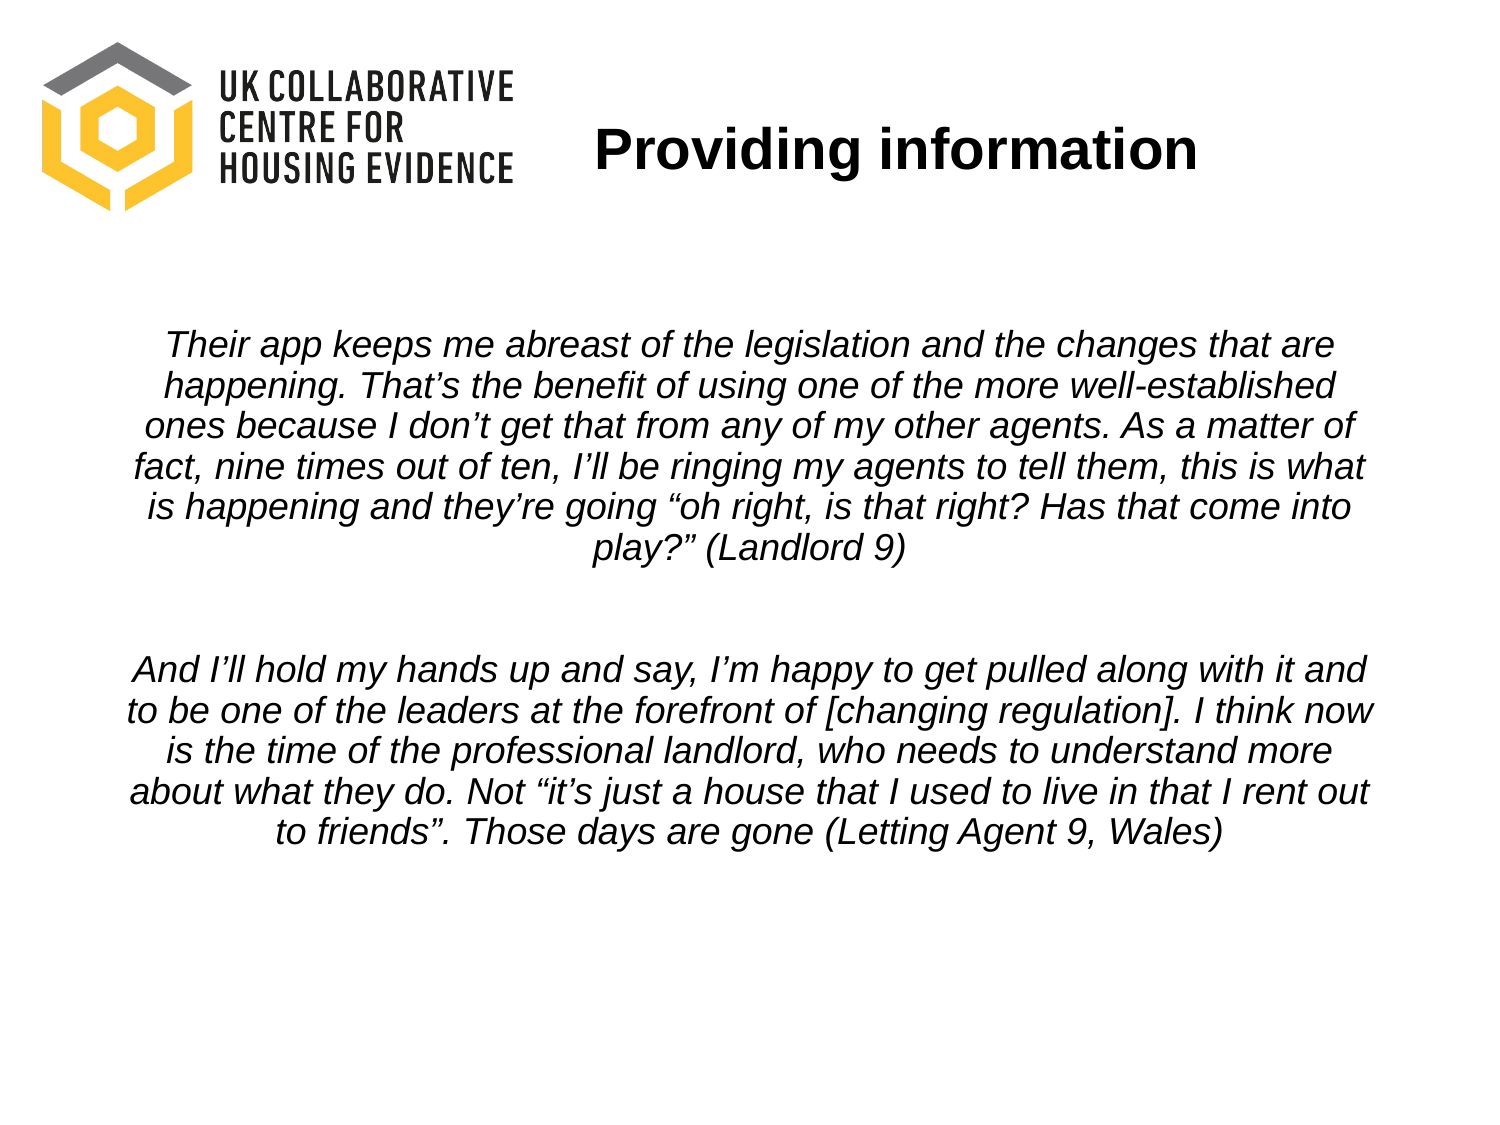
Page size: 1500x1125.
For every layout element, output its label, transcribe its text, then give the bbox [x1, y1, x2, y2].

text_box Providing information [579, 111, 1417, 166]
list Their app keeps me abreast of the legislation and the changes that are happening. That’s the benefit of using one of the more well-established ones because I don’t get that from any of my other agents. As a matter of fact, nine times out of ten, I’ll be ringing my agents to tell them, this is what is happening and they’re going “oh right, is that right? Has that come into play?” (Landlord 9) And I’ll hold my hands up and say, I’m happy to get pulled along with it and to be one of the leaders at the forefront of [changing regulation]. I think now is the time of the professional landlord, who needs to understand more about what they do. Not “it’s just a house that I used to live in that I rent out to friends”. Those days are gone (Letting Agent 9, Wales) [103, 318, 1397, 918]
